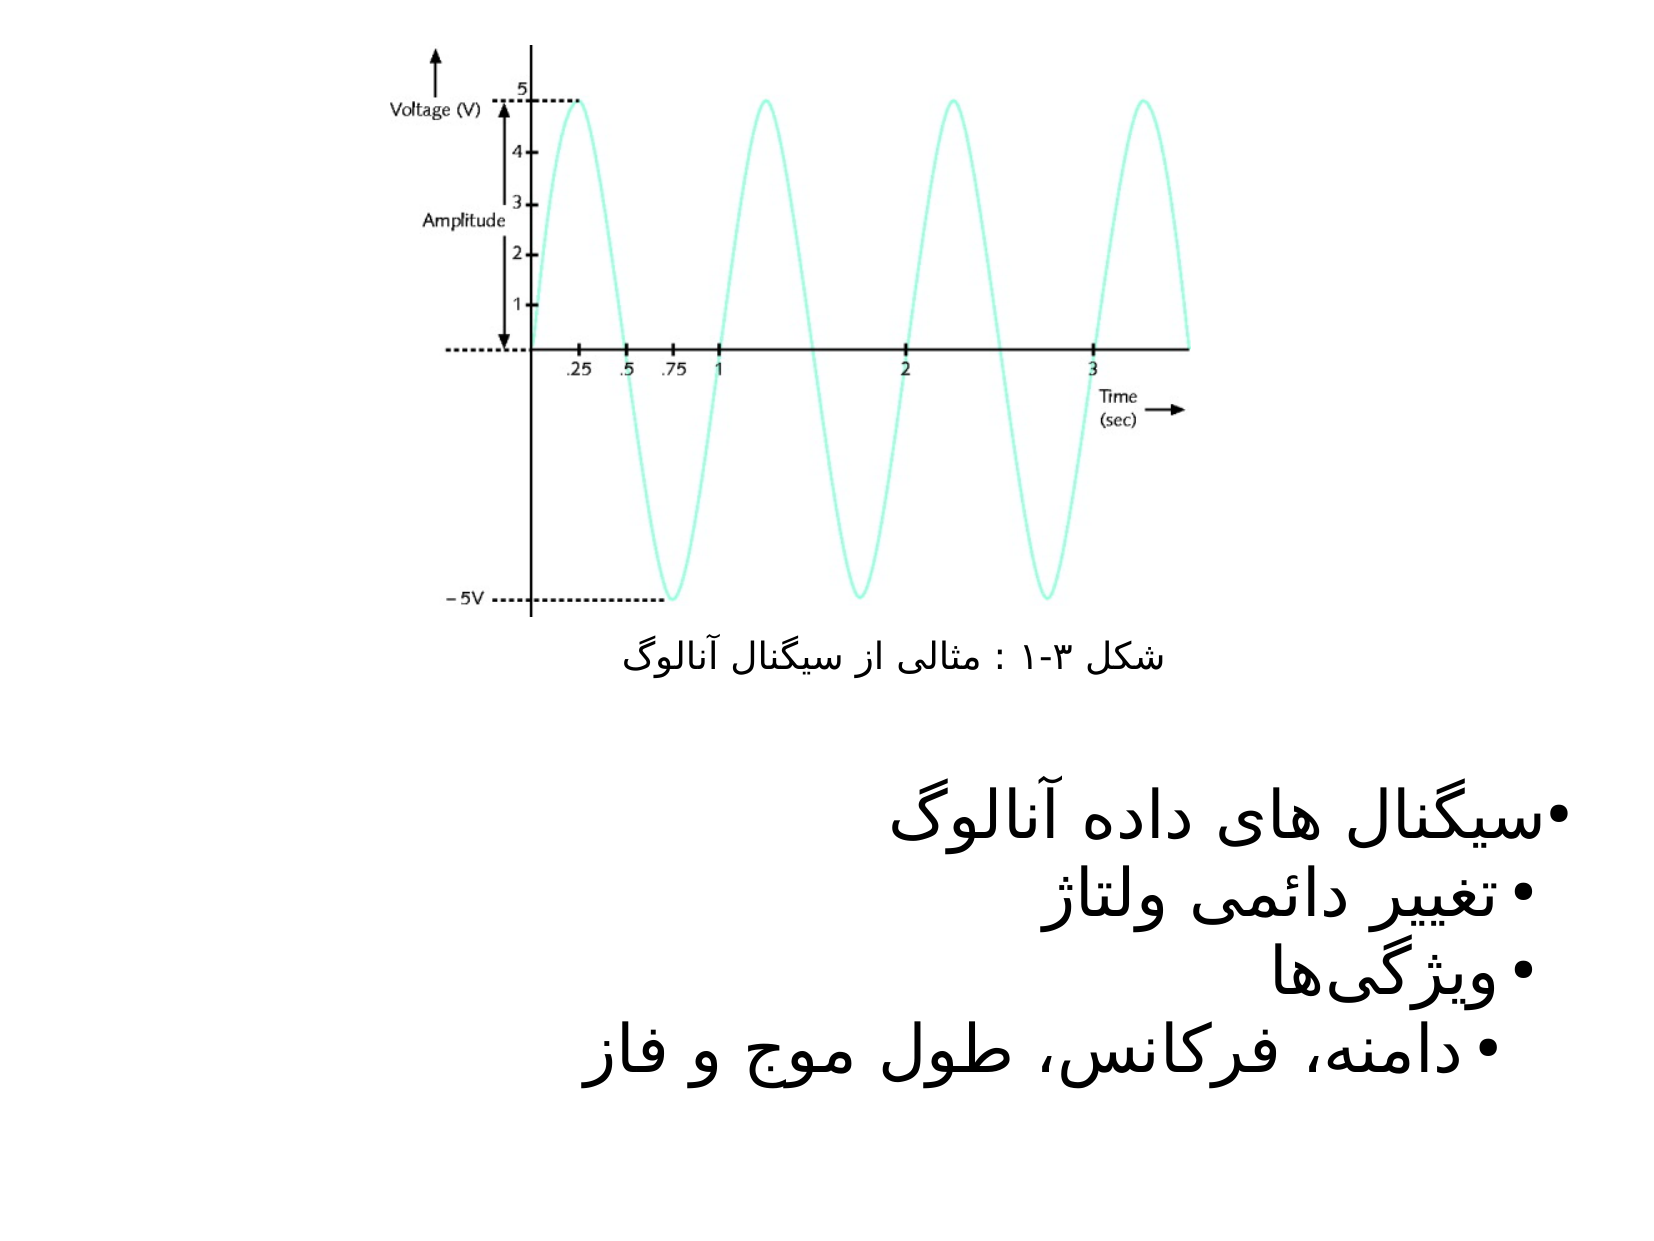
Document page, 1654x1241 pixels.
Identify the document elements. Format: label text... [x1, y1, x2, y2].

text_box شکل ۳-۱ : مثالی از سیگنال آنالوگ [394, 624, 1429, 686]
subtitle سیگنال های داده آنالوگ تغییر دائمی ولتاژ ویژگی‌ها دامنه، فرکانس، طول موج و فاز [82, 720, 1571, 1145]
picture [390, 45, 1191, 617]
